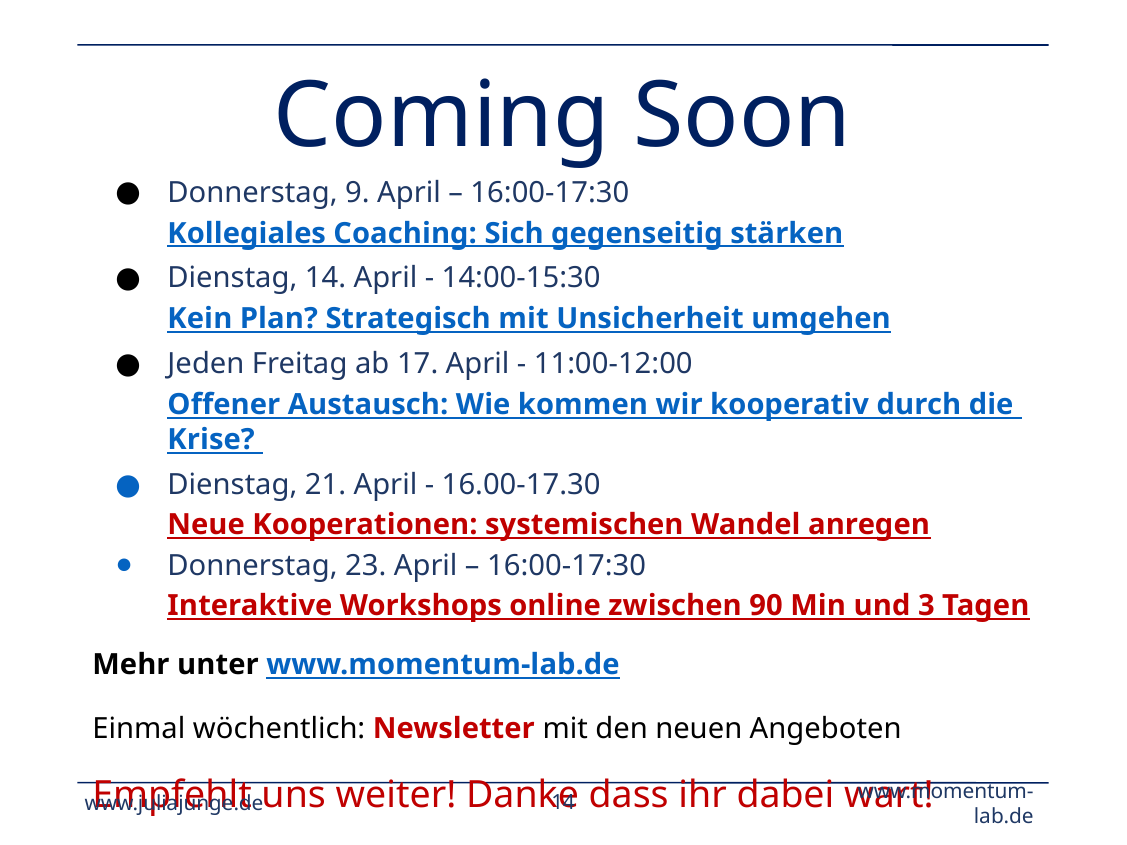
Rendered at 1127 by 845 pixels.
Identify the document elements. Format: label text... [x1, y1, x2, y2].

title Coming Soon [77, 44, 1049, 160]
list Donnerstag, 9. April – 16:00-17:30 Kollegiales Coaching: Sich gegenseitig stärken Dienstag, 14. April - 14:00-15:30 Kein Plan? Strategisch mit Unsicherheit umgehen Jeden Freitag ab 17. April - 11:00-12:00 Offener Austausch: Wie kommen wir kooperativ durch die Krise? Dienstag, 21. April - 16.00-17.30 Neue Kooperationen: systemischen Wandel anregen Donnerstag, 23. April – 16:00-17:30 Interaktive Workshops online zwischen 90 Min und 3 Tagen Mehr unter www.momentum-lab.de Einmal wöchentlich: Newsletter mit den neuen Angeboten Empfehlt uns weiter! Danke dass ihr dabei wart! [77, 160, 1049, 780]
slide_number <number> [436, 780, 690, 825]
slide_number www.juliajunge.de [69, 780, 331, 825]
slide_number www.momentum-lab.de [795, 780, 1049, 825]
